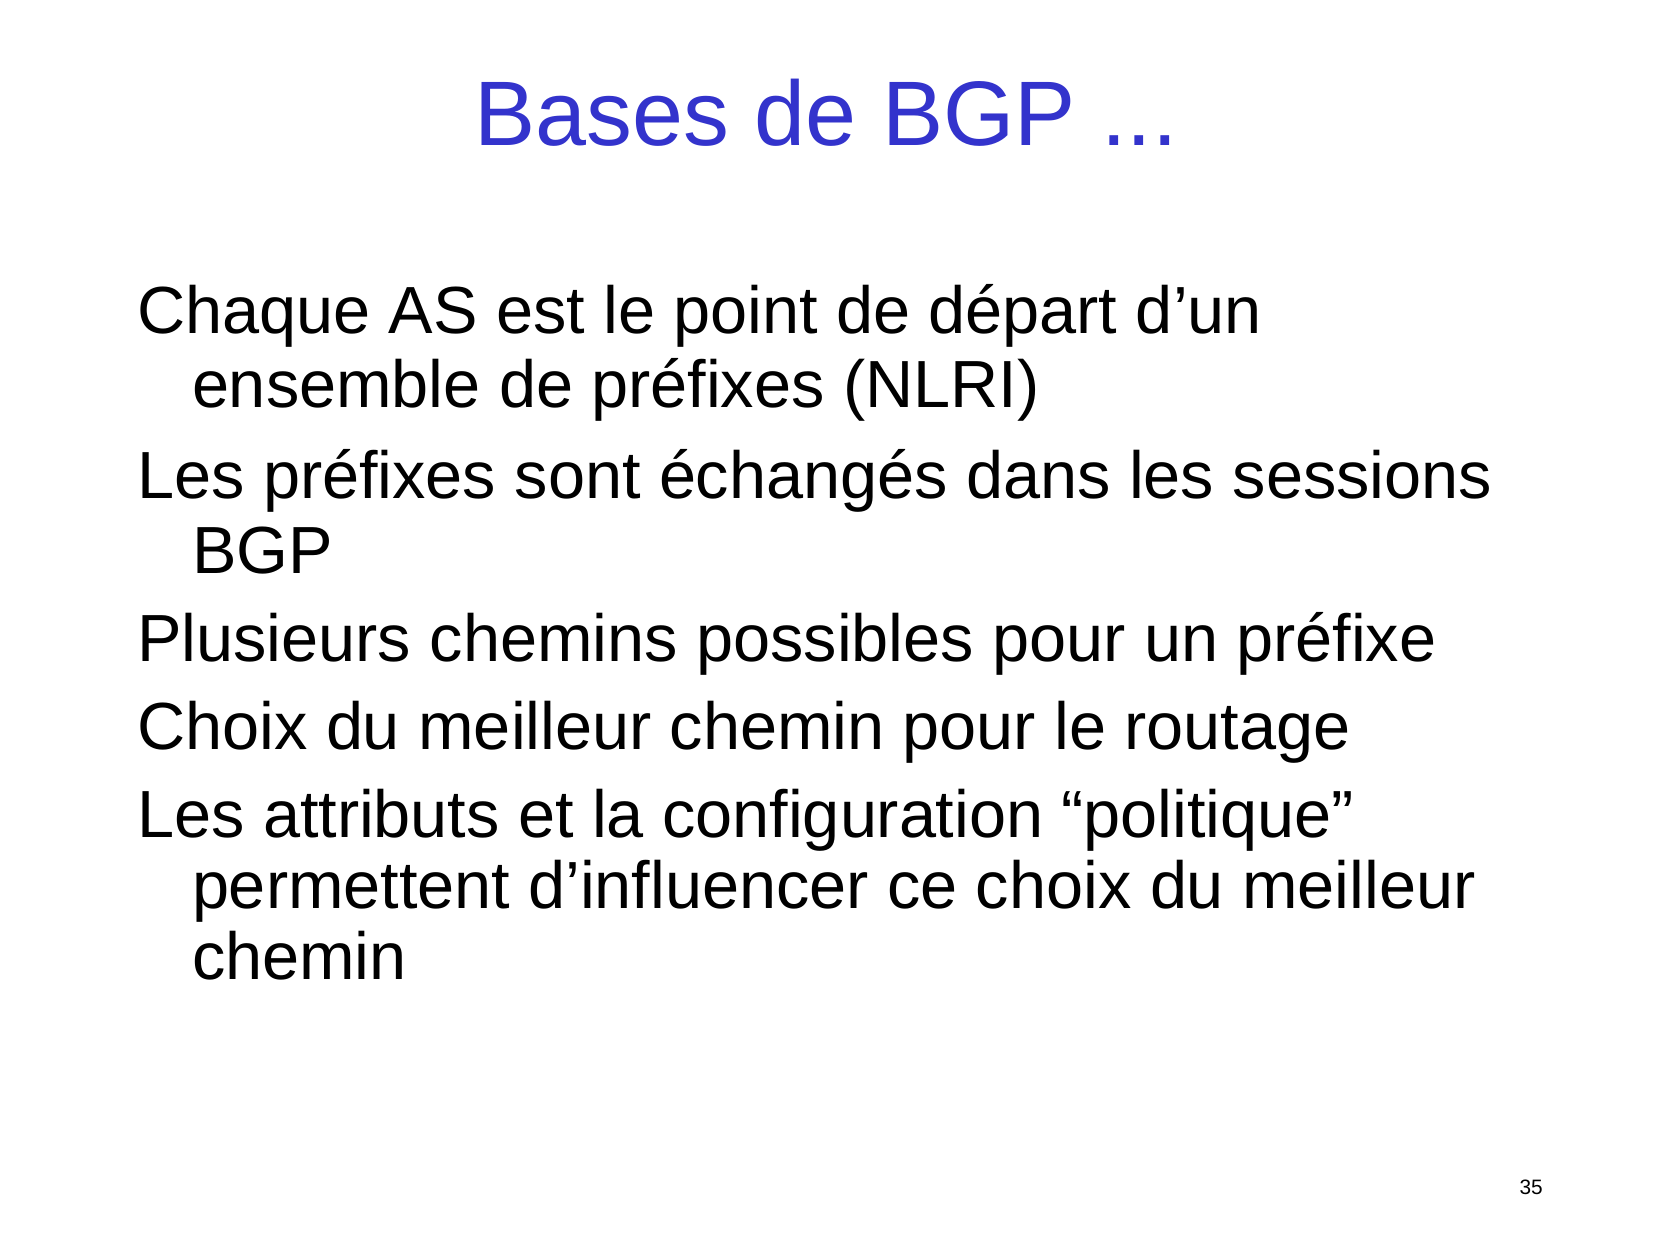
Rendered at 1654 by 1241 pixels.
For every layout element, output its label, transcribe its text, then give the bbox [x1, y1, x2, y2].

text_box Chaque AS est le point de départ d’un ensemble de préfixes (NLRI)‏ Les préfixes sont échangés dans les sessions BGP Plusieurs chemins possibles pour un préfixe Choix du meilleur chemin pour le routage Les attributs et la configuration “politique” permettent d’influencer ce choix du meilleur chemin [123, 261, 1530, 1006]
text_box Bases de BGP ... [123, 55, 1530, 261]
